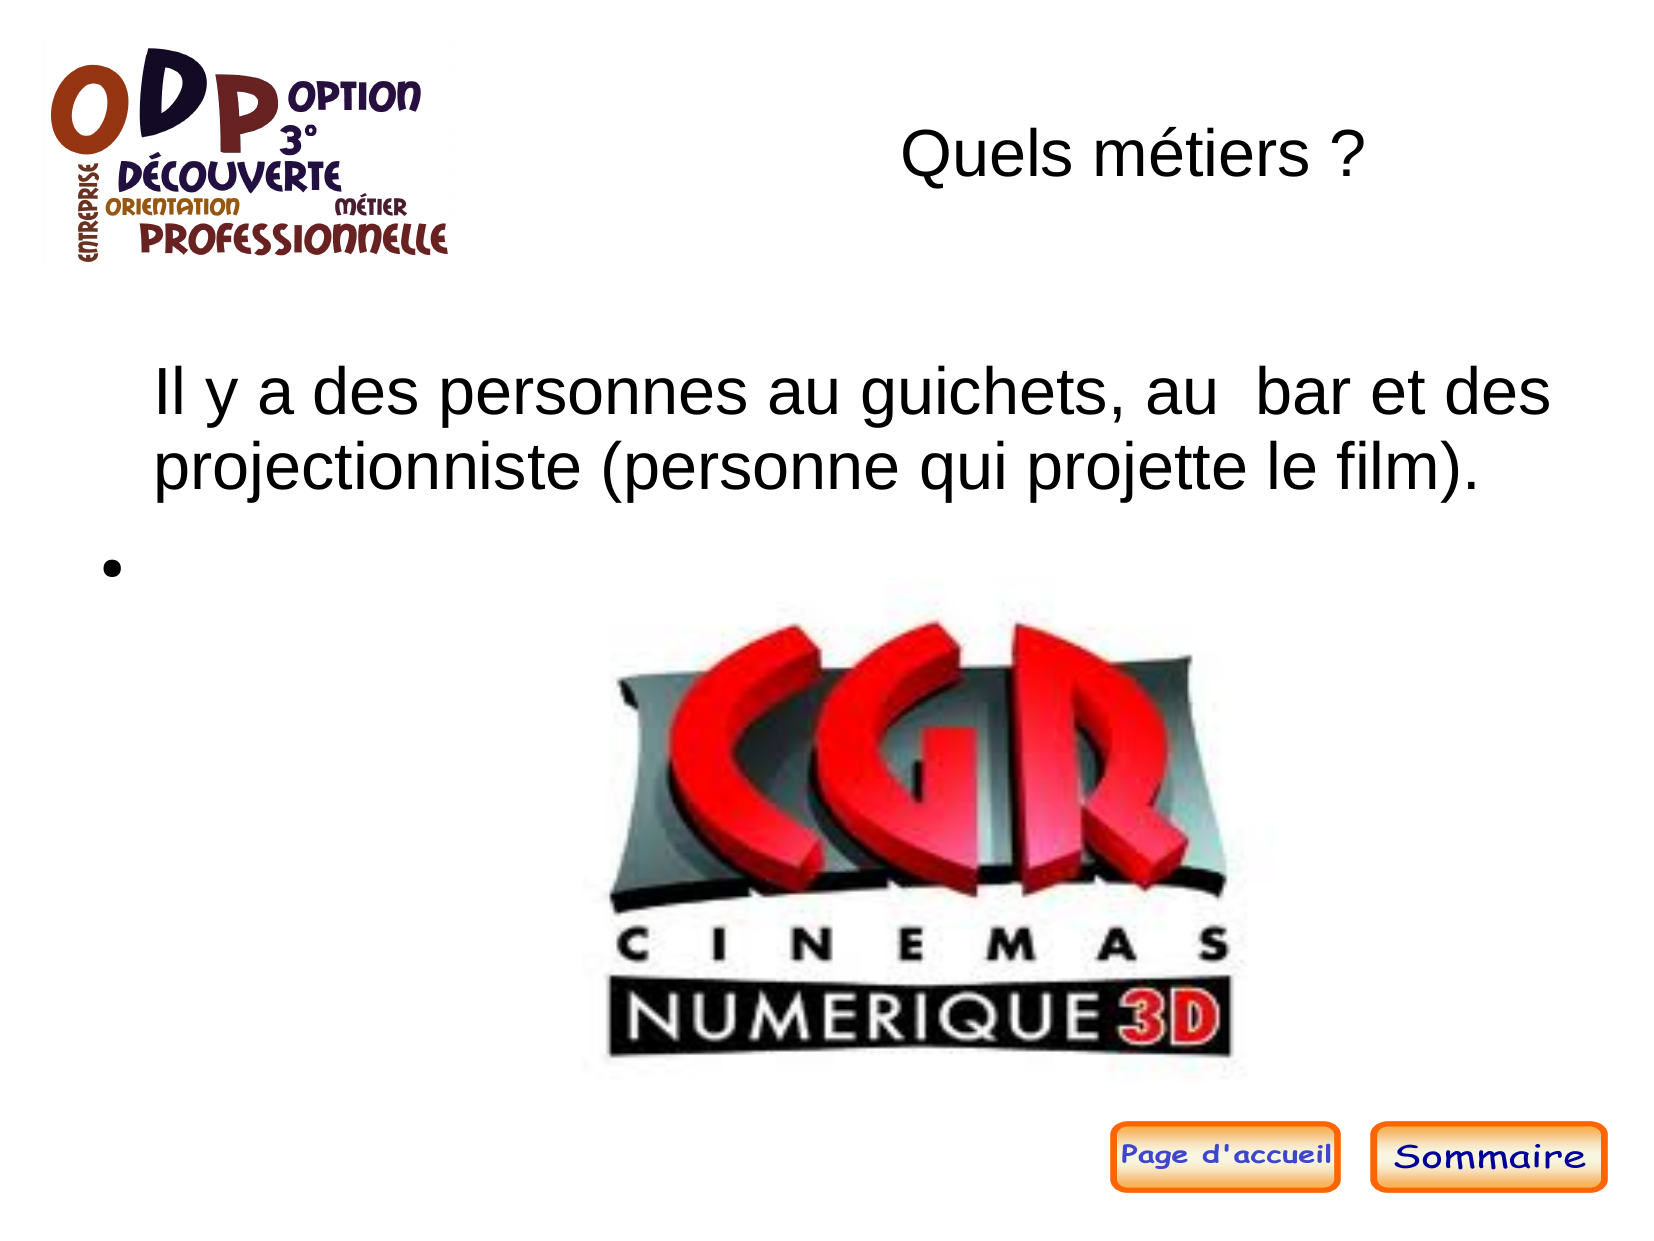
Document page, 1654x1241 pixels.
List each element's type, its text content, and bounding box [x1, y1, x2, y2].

picture [1110, 1121, 1341, 1193]
picture [224, 578, 1276, 1099]
title Quels métiers ? [637, 49, 1630, 257]
picture [43, 41, 455, 266]
picture [1370, 1121, 1608, 1193]
list Il y a des personnes au guichets, au bar et des projectionniste (personne qui projette le film). [82, 354, 1571, 1109]
